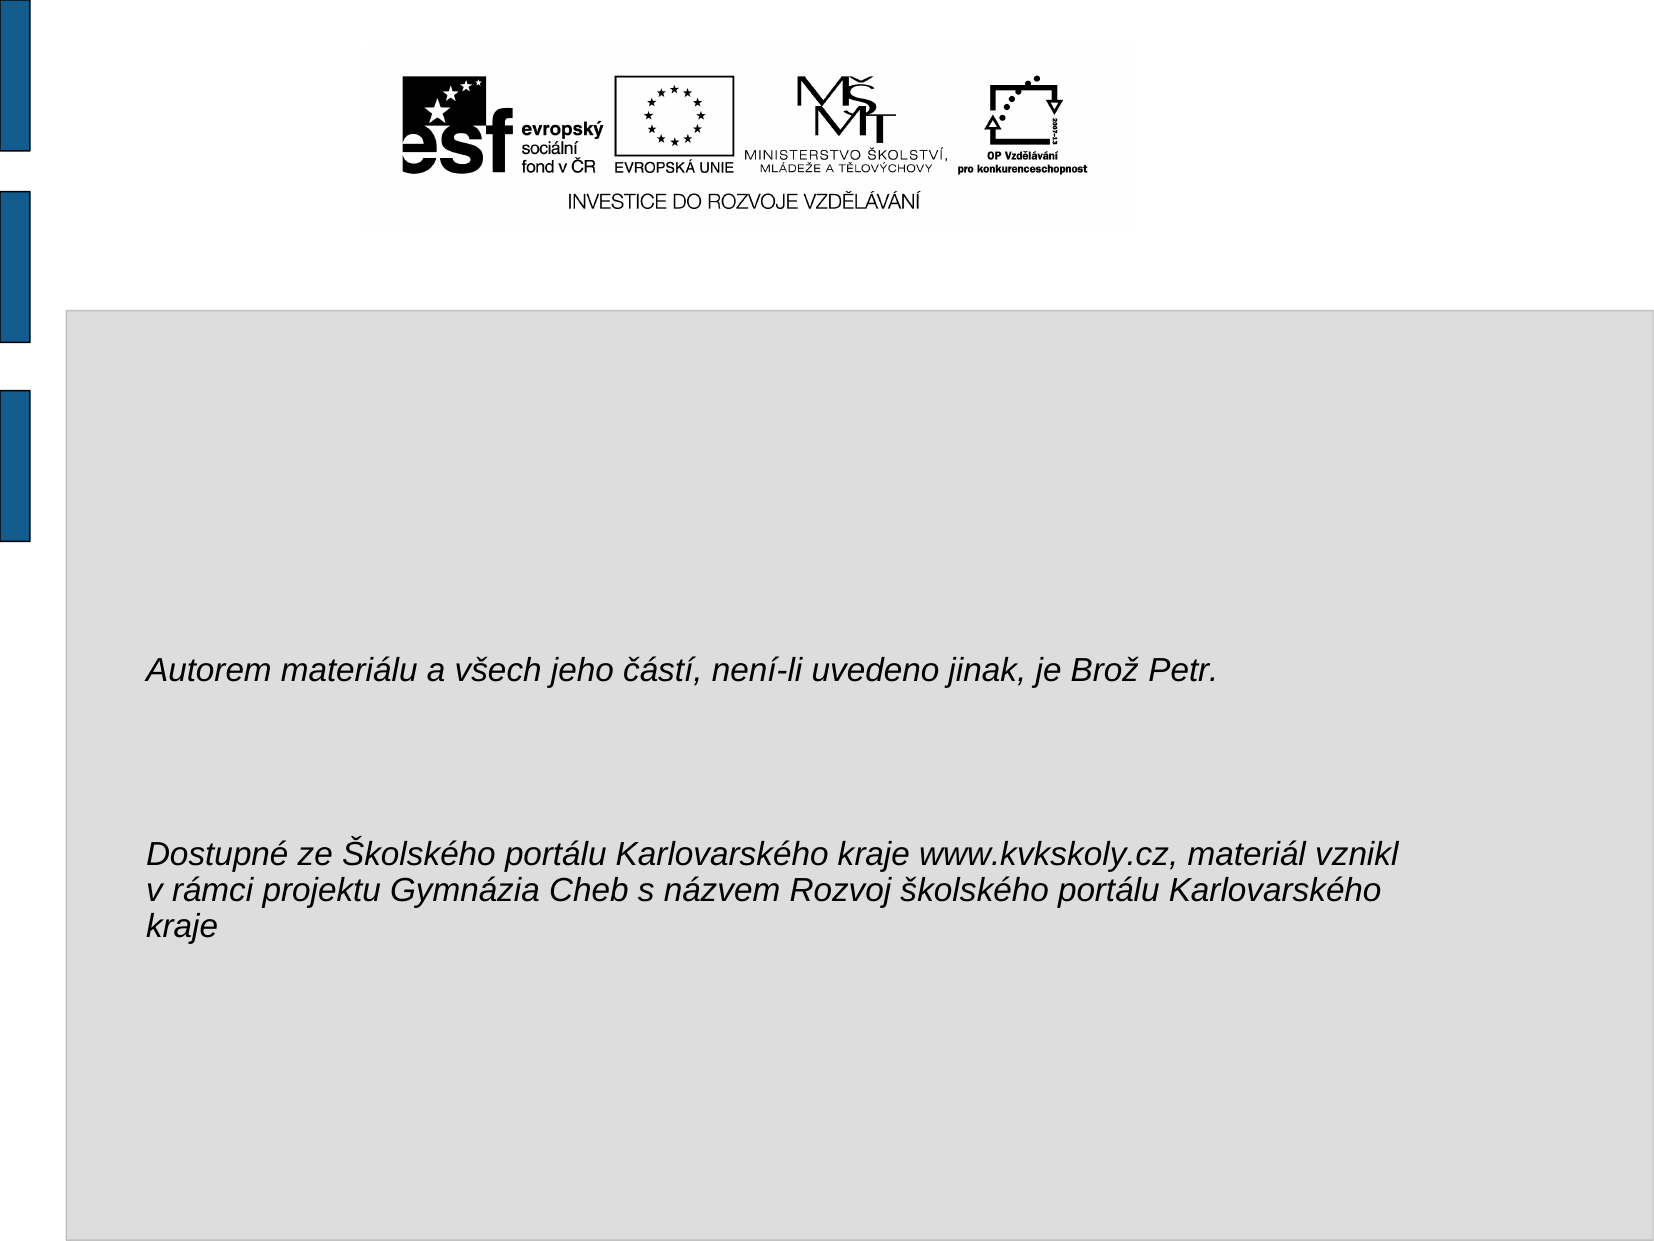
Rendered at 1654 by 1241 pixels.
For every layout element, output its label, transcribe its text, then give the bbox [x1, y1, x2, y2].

list Autorem materiálu a všech jeho částí, není-li uvedeno jinak, je Brož Petr. Dostupné ze Školského portálu Karlovarského kraje www.kvkskoly.cz, materiál vznikl v rámci projektu Gymnázia Cheb s názvem Rozvoj školského portálu Karlovarského kraje [75, 262, 1426, 1006]
picture [366, 45, 1134, 233]
